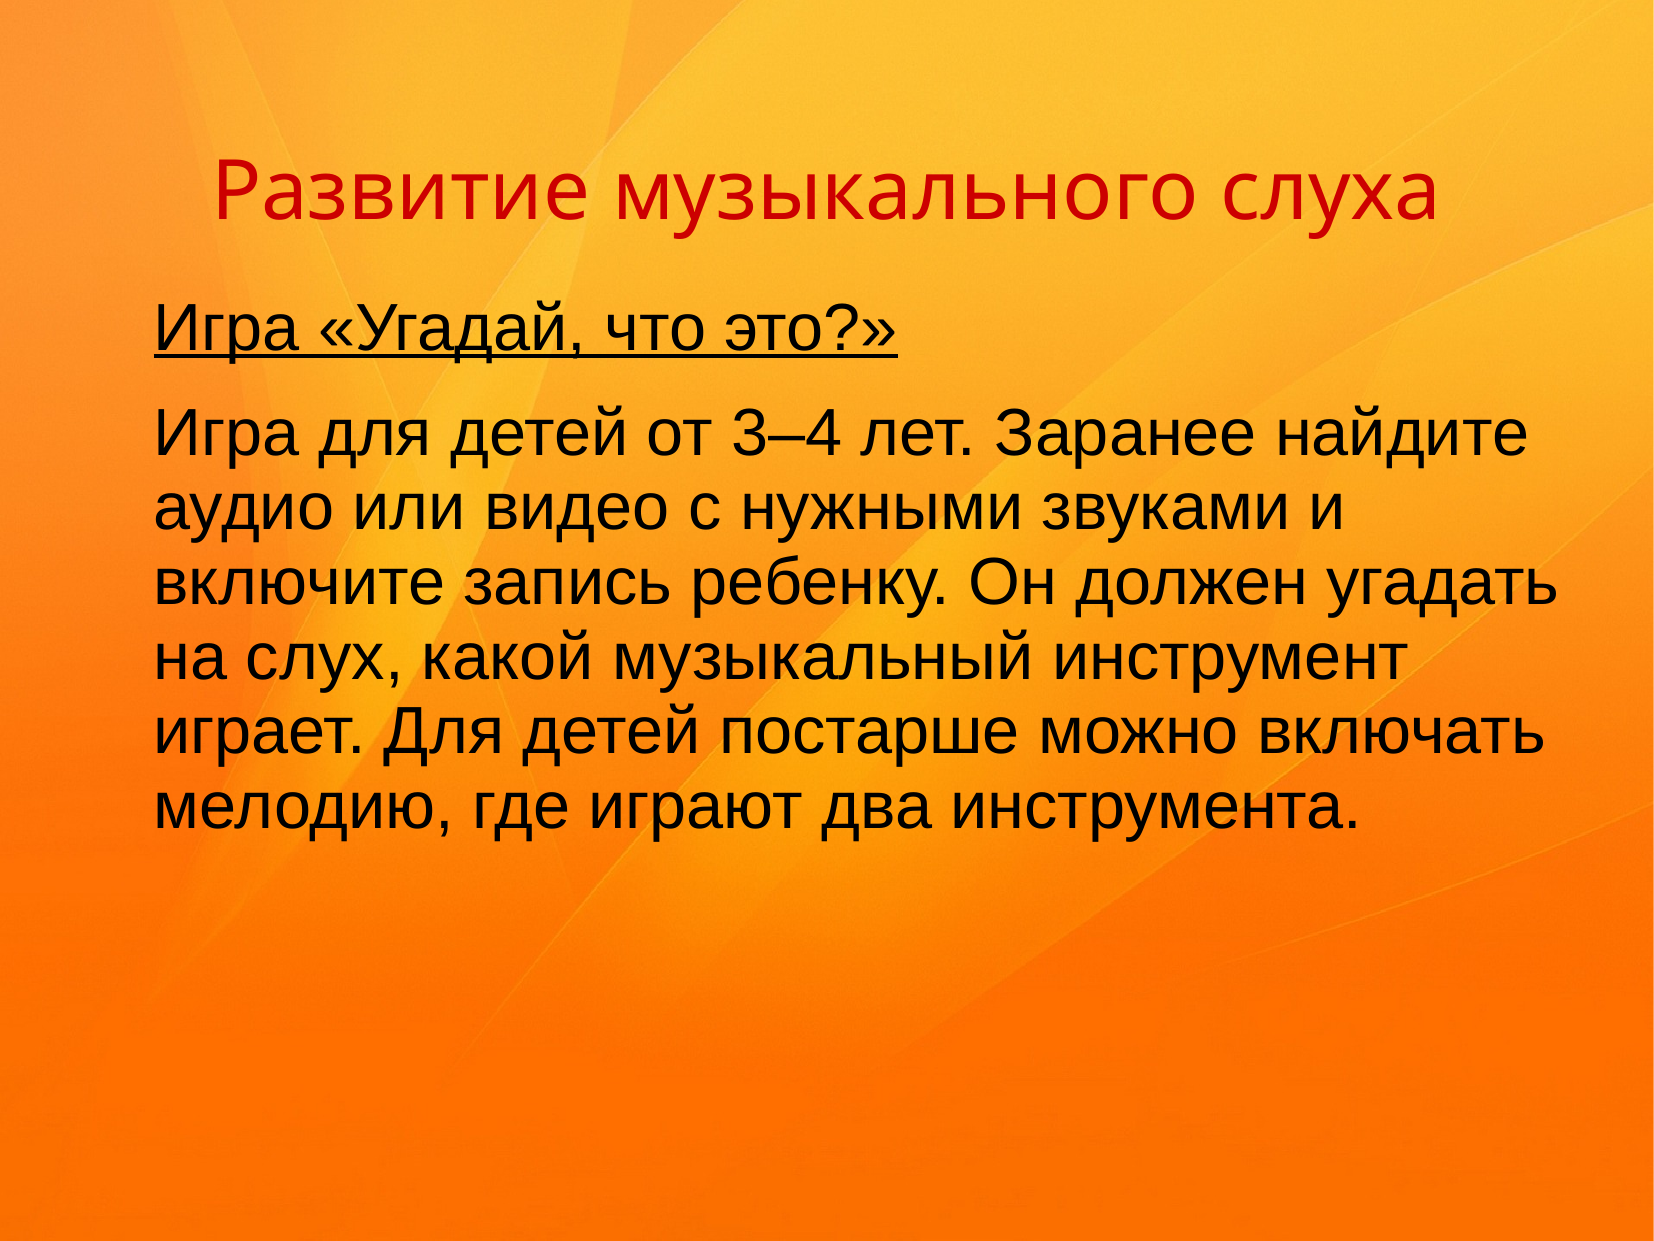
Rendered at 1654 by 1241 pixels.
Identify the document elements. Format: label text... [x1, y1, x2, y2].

title Развитие музыкального слуха [82, 49, 1571, 257]
list Игра «Угадай, что это?» Игра для детей от 3–4 лет. Заранее найдите аудио или видео с нужными звуками и включите запись ребенку. Он должен угадать на слух, какой музыкальный инструмент играет. Для детей постарше можно включать мелодию, где играют два инструмента. [82, 290, 1571, 1109]
picture [0, 0, 1654, 1241]
